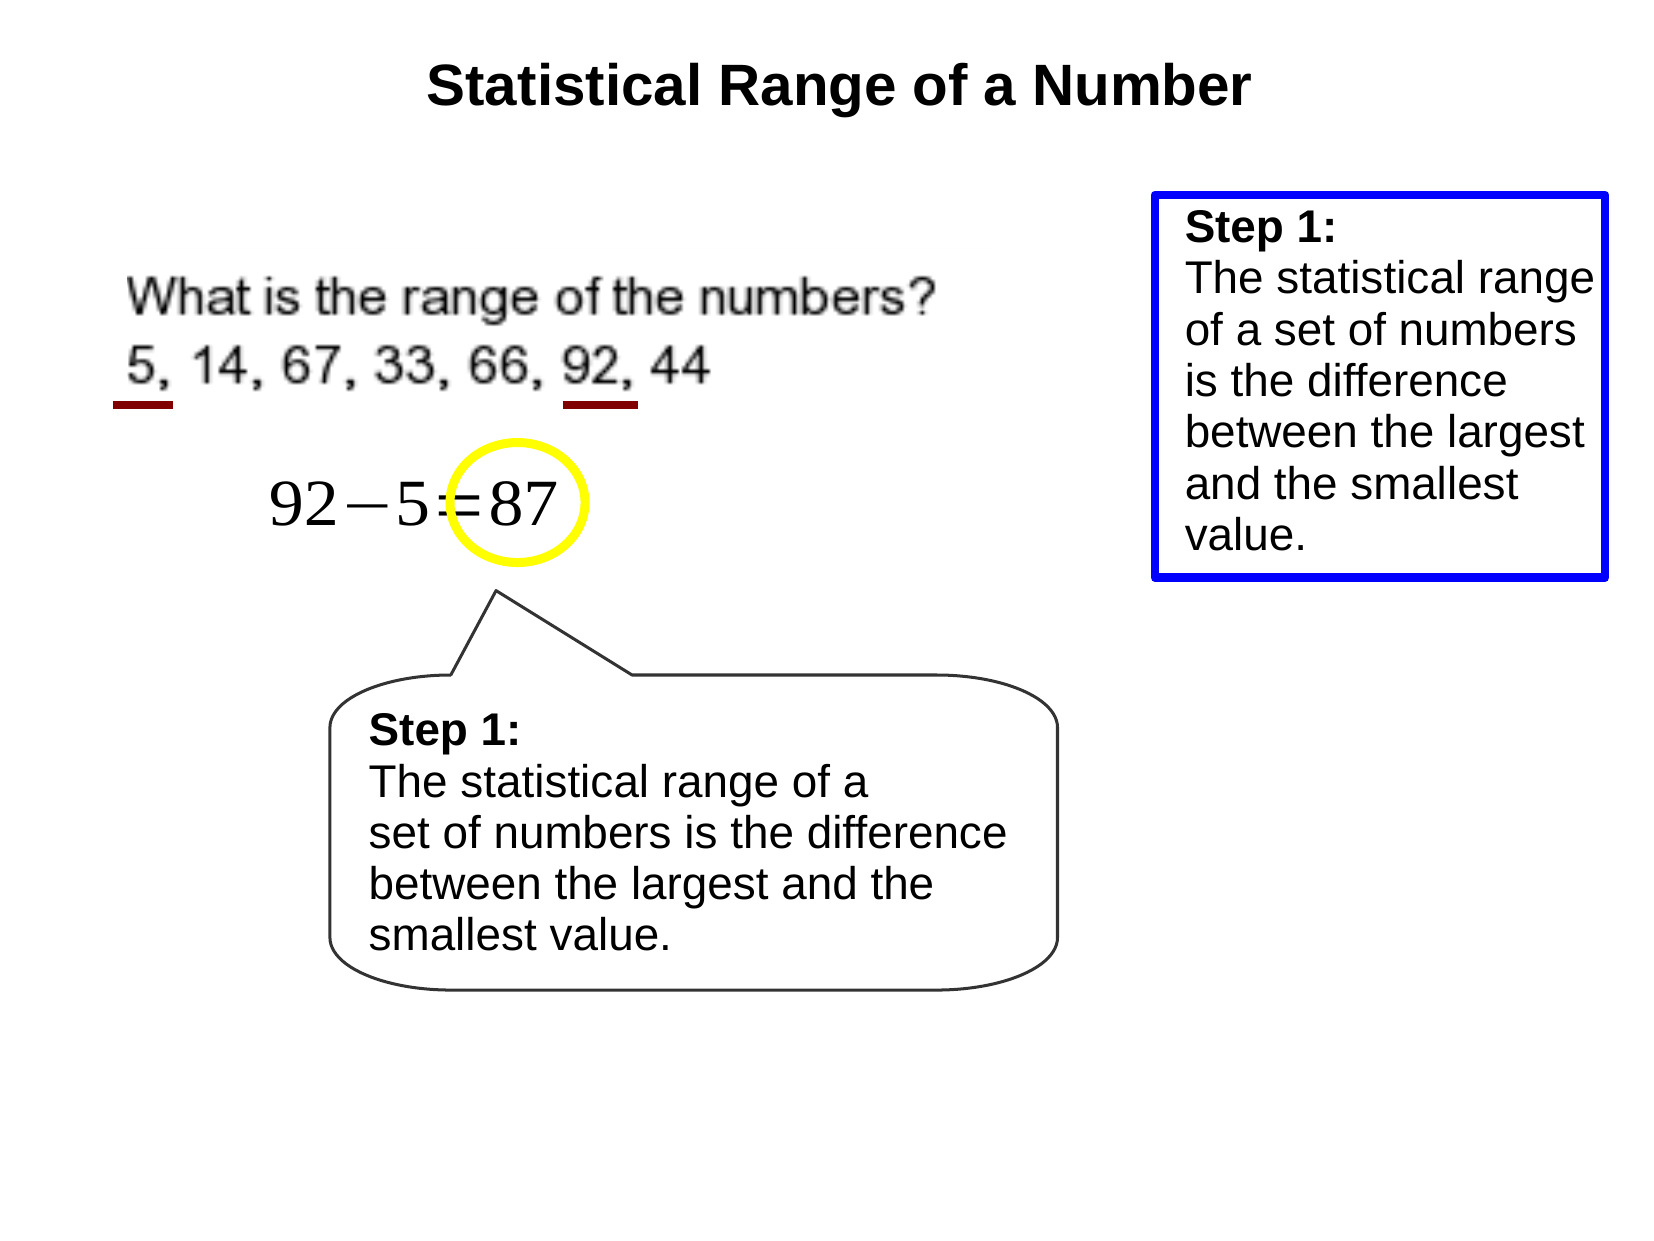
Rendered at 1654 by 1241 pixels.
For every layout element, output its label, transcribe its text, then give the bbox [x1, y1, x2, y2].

picture [127, 247, 991, 419]
text_box Step 1: The statistical range of a set of numbers is the difference between the largest and the smallest value. [1170, 193, 1613, 926]
chart [262, 466, 458, 541]
text_box Step 1: The statistical range of a set of numbers is the difference between the largest and the smallest value. [1170, 199, 1601, 573]
chart [455, 466, 566, 541]
text_box Statistical Range of a Number [90, 45, 1591, 127]
text_box Step 1: The statistical range of a set of numbers is the difference between the largest and the smallest value. [329, 590, 1058, 991]
